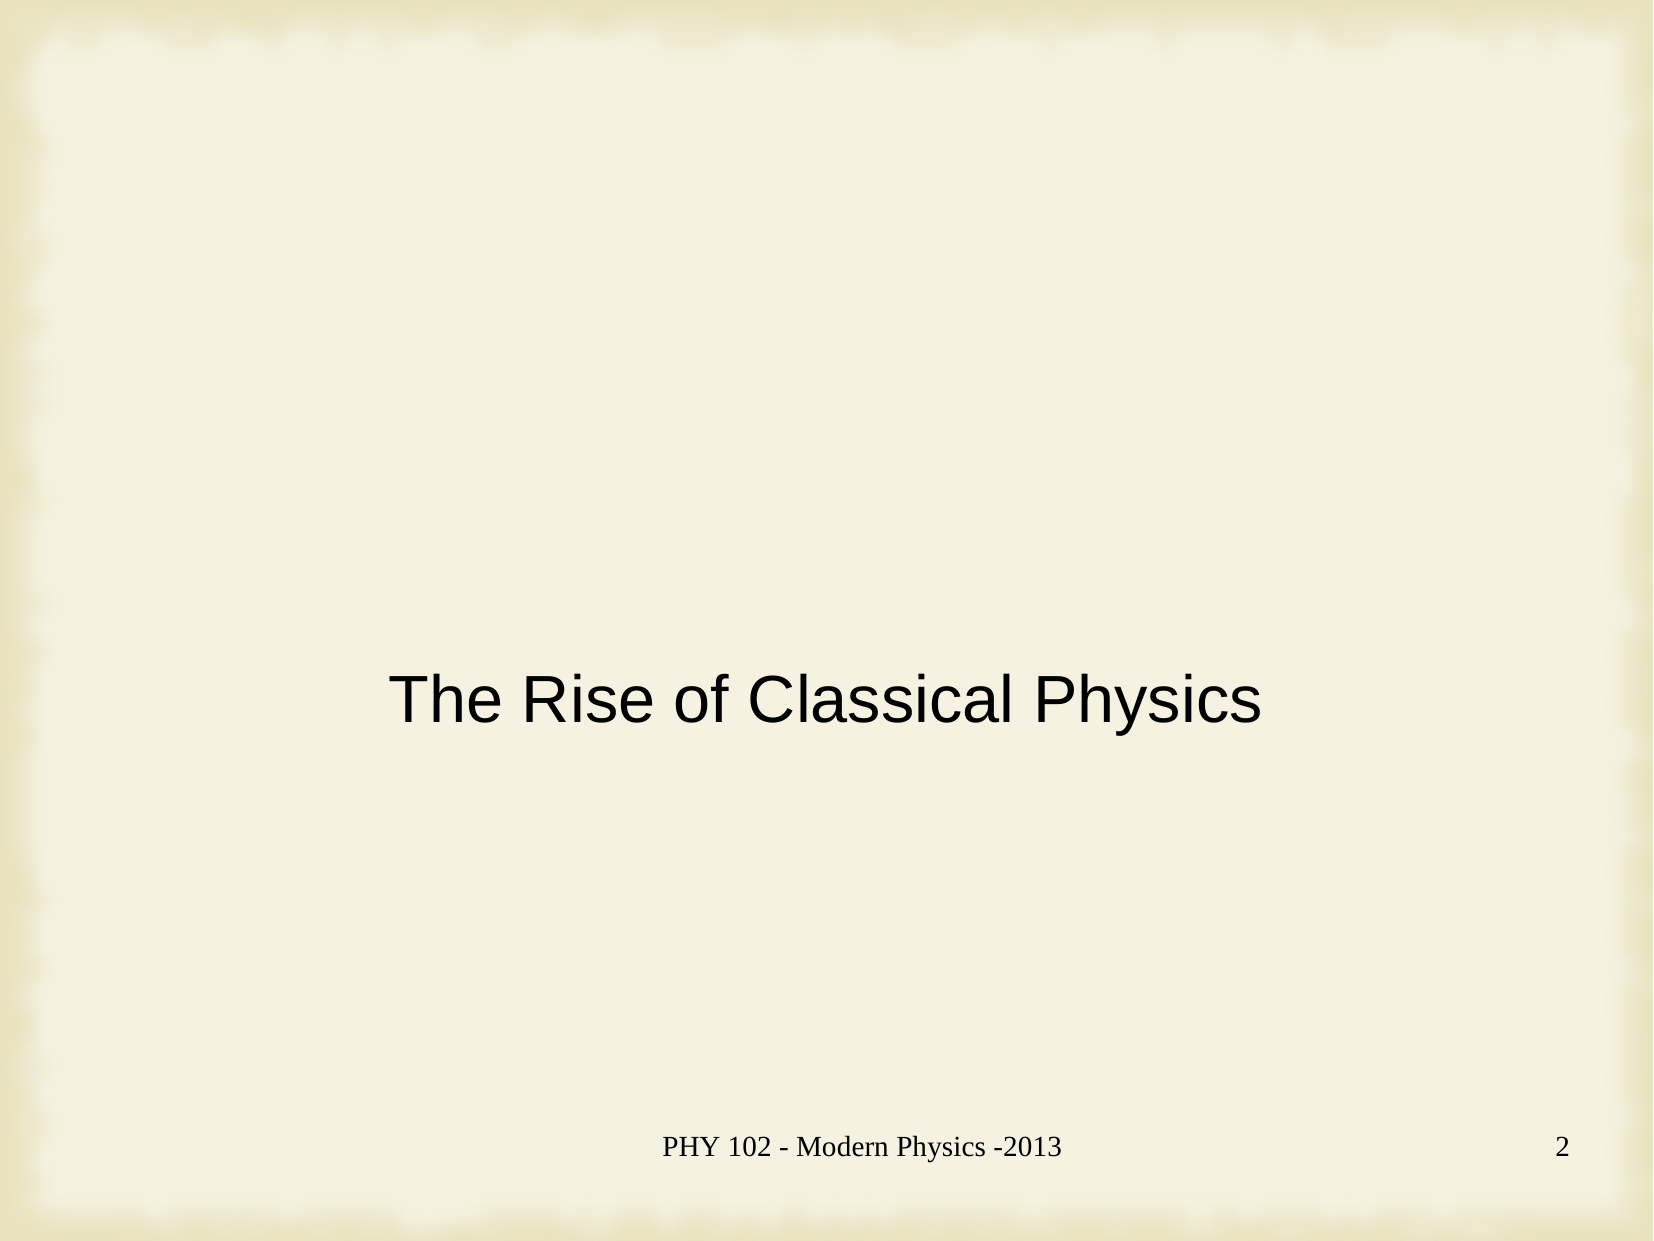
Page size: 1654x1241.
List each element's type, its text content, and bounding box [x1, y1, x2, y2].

subtitle The Rise of Classical Physics [82, 290, 1571, 1109]
picture [0, 0, 1653, 1241]
